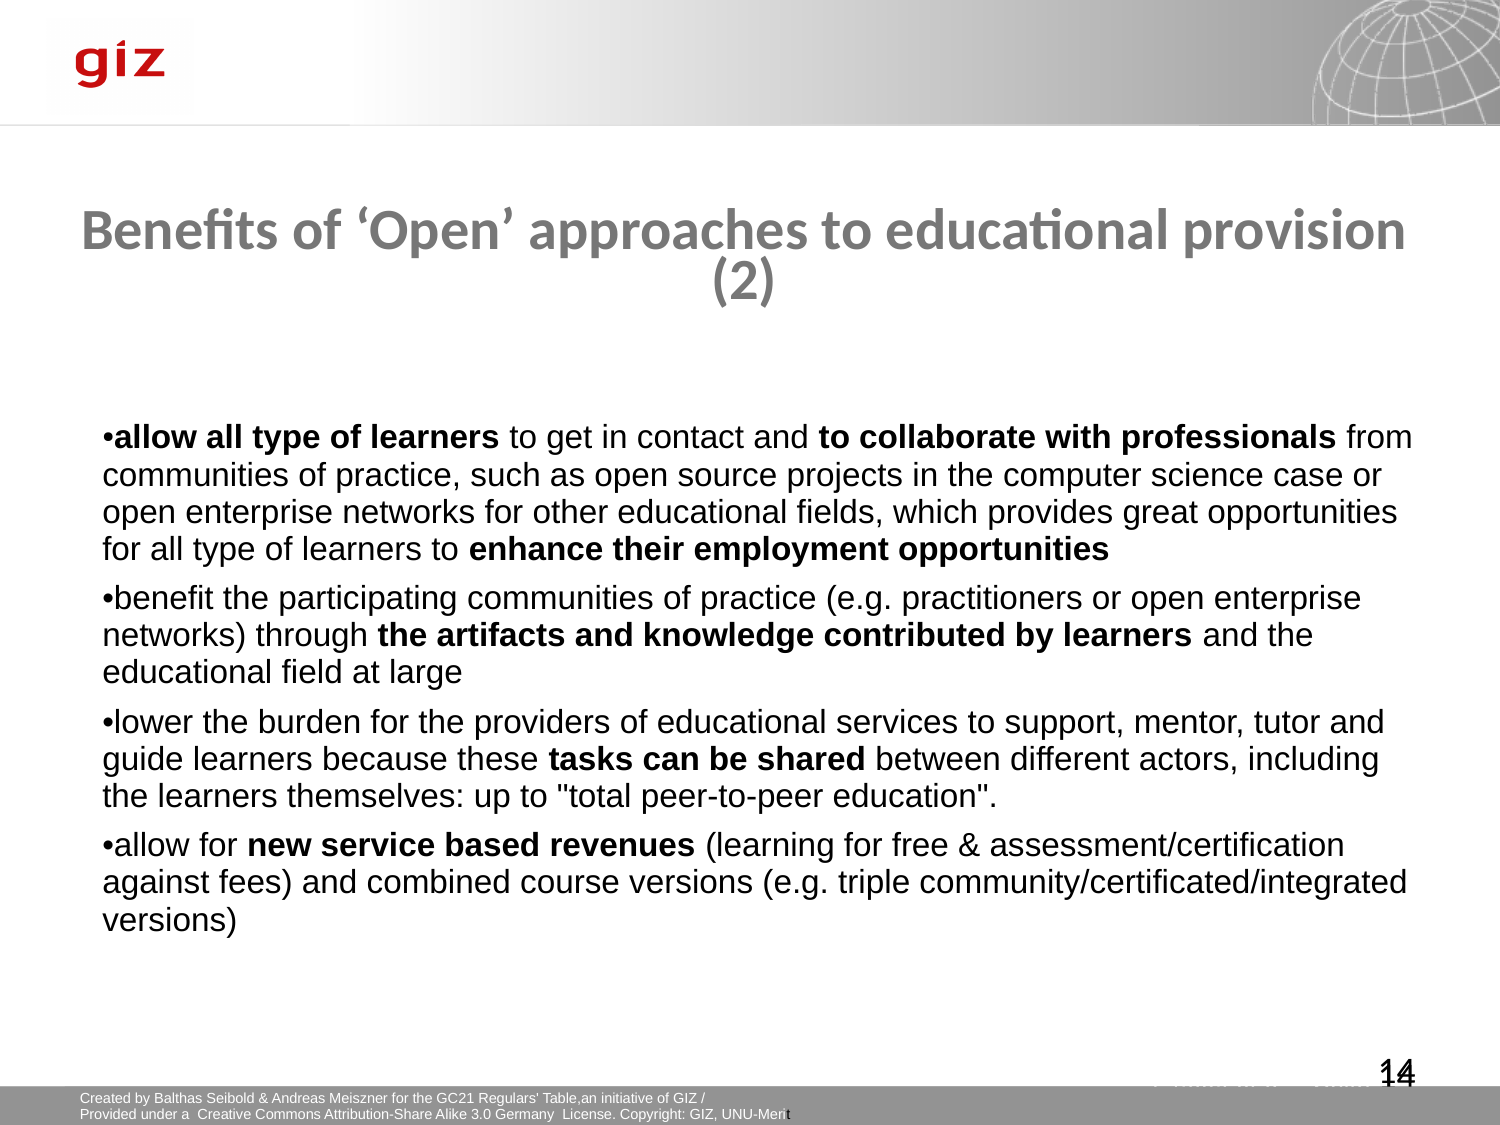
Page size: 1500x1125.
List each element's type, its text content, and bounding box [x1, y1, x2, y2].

text_box allow all type of learners to get in contact and to collaborate with professionals from communities of practice, such as open source projects in the computer science case or open enterprise networks for other educational fields, which provides great opportunities for all type of learners to enhance their employment opportunities benefit the participating communities of practice (e.g. practitioners or open enterprise networks) through the artifacts and knowledge contributed by learners and the educational field at large lower the burden for the providers of educational services to support, mentor, tutor and guide learners because these tasks can be shared between different actors, including the learners themselves: up to "total peer-to-peer education". allow for new service based revenues (learning for free & assessment/certification against fees) and combined course versions (e.g. triple community/certificated/integrated versions) [87, 411, 1435, 946]
text_box Benefits of ‘Open’ approaches to educational provision (2) [53, 195, 1436, 303]
